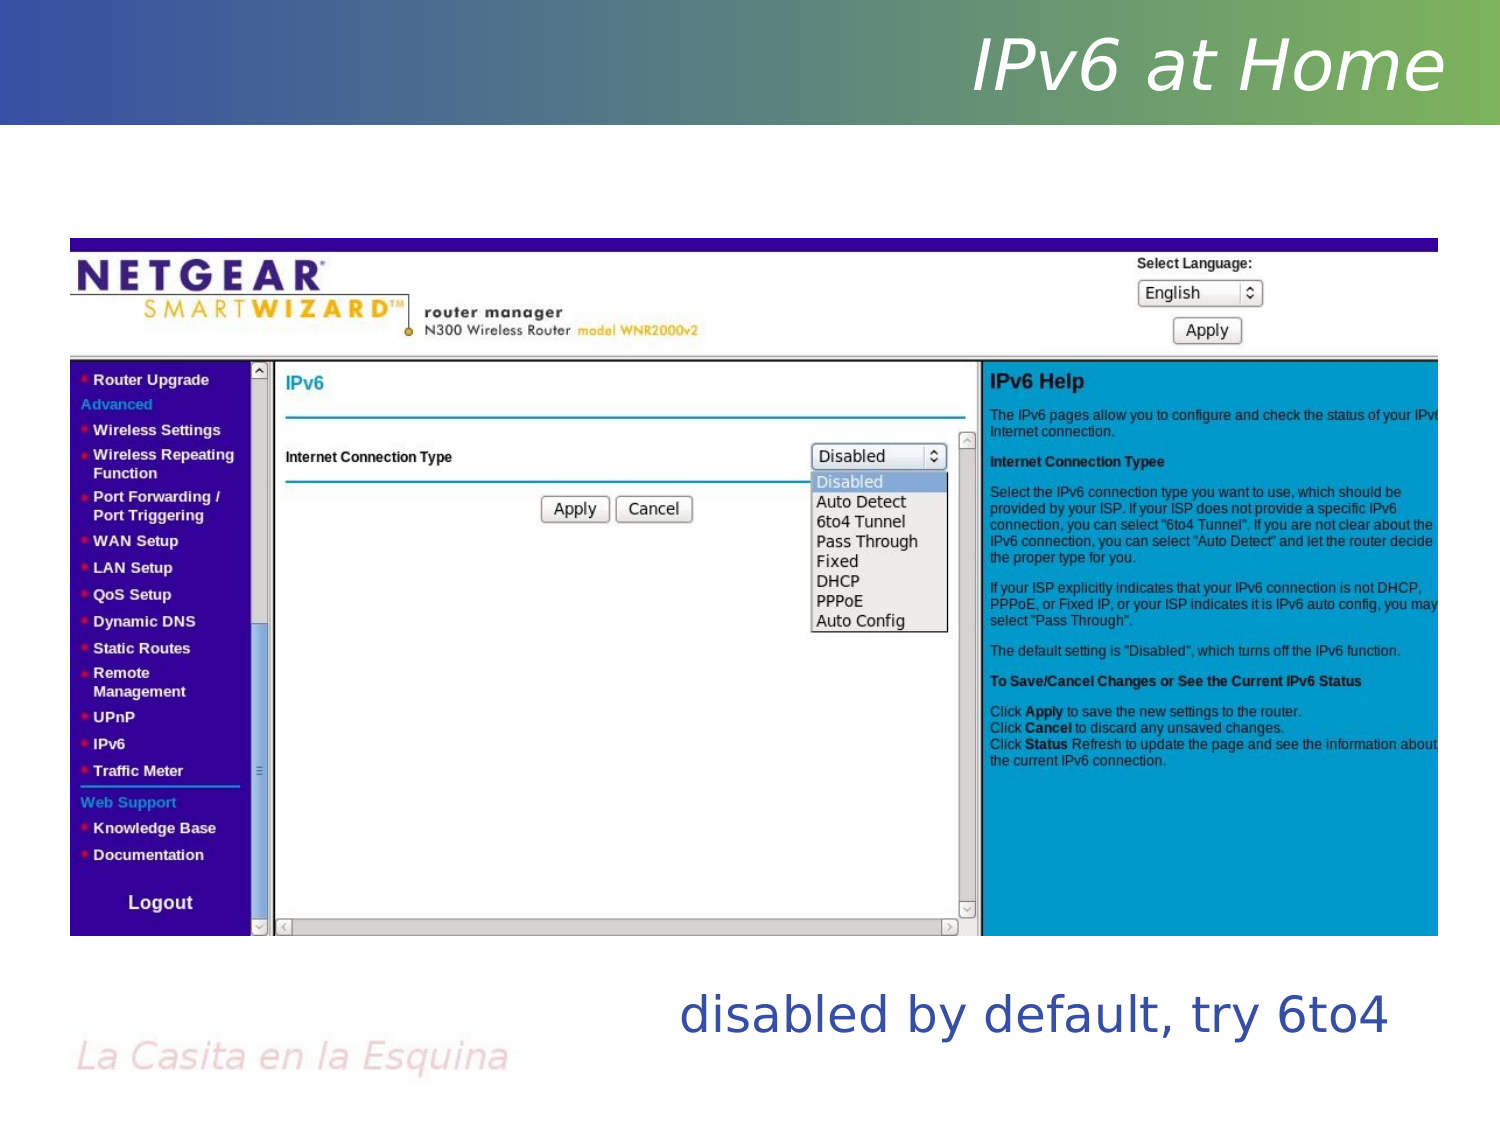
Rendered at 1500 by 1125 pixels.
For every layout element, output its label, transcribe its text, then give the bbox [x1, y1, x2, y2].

picture [1356, 537, 1379, 546]
picture [1169, 521, 1185, 530]
picture [1303, 646, 1312, 656]
picture [991, 581, 996, 592]
picture [1410, 600, 1427, 607]
picture [1319, 644, 1326, 654]
picture [997, 678, 1032, 686]
picture [1208, 505, 1213, 513]
picture [990, 373, 1033, 391]
picture [1032, 537, 1050, 546]
picture [1274, 411, 1285, 419]
picture [1149, 757, 1162, 765]
picture [1029, 553, 1043, 563]
picture [1352, 412, 1358, 420]
picture [1142, 708, 1148, 717]
picture [1074, 537, 1087, 546]
picture [1131, 582, 1136, 593]
picture [1310, 537, 1316, 546]
picture [1009, 535, 1017, 545]
picture [1135, 757, 1147, 766]
picture [1029, 646, 1039, 655]
picture [1174, 488, 1186, 498]
picture [1073, 724, 1079, 732]
picture [1035, 614, 1041, 624]
picture [1191, 739, 1197, 748]
picture [1098, 491, 1111, 495]
picture [1000, 521, 1018, 529]
picture [1310, 600, 1333, 607]
picture [1393, 537, 1398, 546]
picture [1023, 757, 1037, 765]
picture [1098, 583, 1109, 593]
picture [1032, 584, 1051, 593]
picture [1128, 677, 1154, 691]
picture [1254, 505, 1267, 515]
picture [1308, 489, 1313, 497]
picture [1082, 505, 1092, 514]
picture [1059, 597, 1066, 608]
picture [1296, 598, 1304, 607]
picture [1182, 410, 1202, 420]
picture [1019, 491, 1029, 496]
picture [1006, 646, 1011, 656]
picture [1415, 408, 1424, 420]
picture [1244, 678, 1256, 686]
picture [1073, 737, 1078, 748]
picture [1174, 597, 1184, 609]
picture [1047, 521, 1057, 529]
picture [1323, 491, 1333, 496]
picture [1177, 675, 1206, 686]
picture [1044, 488, 1050, 497]
picture [1101, 505, 1108, 513]
picture [1129, 645, 1138, 656]
picture [1174, 724, 1184, 733]
picture [1337, 738, 1347, 749]
picture [1243, 414, 1251, 420]
picture [1217, 521, 1230, 530]
picture [1198, 708, 1212, 718]
picture [1058, 458, 1065, 467]
picture [1258, 489, 1265, 495]
picture [1076, 412, 1088, 419]
picture [1179, 502, 1191, 512]
picture [1011, 488, 1019, 496]
picture [1393, 521, 1399, 530]
picture [1072, 507, 1080, 515]
picture [1060, 724, 1070, 733]
picture [1231, 534, 1237, 546]
picture [1420, 739, 1438, 749]
picture [1098, 428, 1110, 436]
picture [1389, 502, 1398, 511]
picture [1149, 505, 1155, 513]
picture [1029, 708, 1053, 718]
picture [1100, 676, 1109, 686]
picture [1095, 411, 1101, 419]
picture [993, 485, 1008, 497]
picture [1011, 707, 1018, 717]
picture [1078, 600, 1085, 608]
picture [1404, 740, 1410, 750]
picture [1117, 554, 1129, 563]
picture [1056, 713, 1062, 721]
picture [999, 723, 1004, 732]
picture [991, 597, 1006, 607]
picture [1027, 740, 1044, 749]
picture [1130, 488, 1141, 498]
picture [1268, 505, 1277, 514]
picture [1082, 678, 1091, 686]
picture [1254, 599, 1265, 609]
picture [1254, 518, 1259, 530]
picture [1066, 584, 1080, 591]
picture [1167, 740, 1185, 749]
picture [1145, 488, 1156, 497]
picture [1201, 491, 1211, 496]
picture [1309, 584, 1321, 593]
picture [1385, 489, 1393, 498]
picture [1046, 754, 1072, 766]
picture [1200, 518, 1211, 529]
picture [1290, 645, 1301, 656]
picture [1016, 428, 1031, 437]
picture [1051, 428, 1064, 436]
picture [1034, 723, 1052, 733]
picture [992, 408, 1007, 420]
picture [1048, 674, 1072, 686]
picture [1044, 457, 1055, 467]
picture [1349, 600, 1359, 609]
picture [1202, 597, 1213, 609]
picture [1008, 598, 1016, 608]
picture [1179, 708, 1195, 717]
picture [1156, 411, 1161, 419]
picture [1114, 489, 1127, 497]
picture [1089, 488, 1094, 497]
picture [1283, 491, 1290, 497]
picture [993, 706, 1002, 717]
picture [1408, 585, 1415, 592]
picture [1090, 739, 1099, 748]
picture [1126, 454, 1131, 464]
picture [1086, 617, 1091, 625]
picture [1323, 583, 1328, 593]
picture [1151, 521, 1157, 528]
picture [1111, 415, 1121, 420]
picture [992, 644, 999, 654]
picture [1103, 756, 1116, 765]
picture [1266, 414, 1274, 420]
picture [1034, 428, 1040, 435]
picture [1061, 741, 1068, 750]
picture [1380, 581, 1389, 593]
picture [1370, 411, 1380, 419]
picture [1116, 707, 1121, 717]
picture [1021, 597, 1034, 609]
picture [1388, 647, 1393, 655]
picture [1193, 599, 1201, 609]
picture [1254, 584, 1260, 591]
picture [1089, 551, 1103, 563]
picture [1098, 597, 1107, 609]
picture [70, 238, 1438, 936]
picture [1424, 536, 1431, 546]
picture [1117, 677, 1125, 686]
picture [1089, 426, 1093, 437]
picture [1209, 676, 1226, 686]
picture [1321, 507, 1331, 514]
picture [1130, 521, 1139, 529]
picture [1249, 647, 1262, 656]
picture [1321, 677, 1333, 686]
picture [1281, 645, 1286, 656]
picture [1335, 680, 1347, 686]
picture [1344, 502, 1359, 512]
picture [1170, 538, 1178, 545]
picture [1240, 725, 1249, 733]
picture [1420, 524, 1432, 530]
picture [1018, 503, 1023, 511]
picture [1139, 537, 1146, 546]
picture [1075, 645, 1095, 655]
picture [1274, 523, 1283, 530]
picture [1226, 491, 1235, 497]
picture [1118, 757, 1126, 766]
picture [1020, 620, 1027, 626]
picture [1159, 538, 1167, 546]
picture [1105, 458, 1114, 467]
picture [991, 551, 1007, 563]
picture [1342, 489, 1353, 497]
picture [45, 1019, 545, 1095]
picture [1015, 555, 1026, 565]
picture [1233, 521, 1241, 528]
picture [1109, 502, 1119, 514]
picture [1161, 646, 1170, 654]
picture [1111, 616, 1120, 626]
picture [1393, 411, 1398, 420]
picture [1361, 601, 1366, 609]
picture [1062, 538, 1072, 546]
picture [1090, 457, 1102, 467]
picture [1289, 504, 1295, 514]
picture [999, 739, 1003, 749]
picture [990, 754, 996, 766]
picture [1259, 740, 1271, 749]
picture [1052, 504, 1059, 513]
picture [999, 618, 1009, 625]
picture [1072, 458, 1081, 467]
picture [993, 505, 1002, 515]
picture [1214, 741, 1220, 749]
picture [1317, 740, 1322, 749]
picture [1101, 740, 1111, 749]
picture [1024, 457, 1038, 467]
picture [1074, 677, 1079, 685]
picture [1336, 648, 1344, 653]
picture [1068, 554, 1078, 563]
picture [1069, 376, 1085, 394]
picture [1243, 505, 1251, 512]
picture [1180, 646, 1185, 654]
picture [1151, 584, 1161, 591]
picture [1357, 489, 1370, 498]
picture [1289, 675, 1296, 686]
picture [1061, 486, 1067, 497]
picture [1038, 677, 1048, 686]
picture [1037, 412, 1043, 420]
picture [1289, 584, 1295, 592]
picture [1182, 540, 1189, 546]
picture [1362, 740, 1381, 749]
picture [1388, 740, 1393, 748]
picture [1376, 522, 1391, 529]
picture [1251, 536, 1260, 546]
picture [1240, 488, 1255, 497]
picture [1327, 520, 1335, 530]
picture [1162, 676, 1170, 686]
picture [1019, 409, 1027, 420]
picture [1263, 540, 1272, 546]
picture [1369, 501, 1379, 513]
picture [1232, 679, 1241, 686]
picture [1040, 374, 1072, 390]
picture [1228, 727, 1237, 732]
picture [1032, 488, 1041, 496]
picture [1222, 584, 1229, 593]
picture [1369, 604, 1377, 610]
picture [991, 535, 1003, 546]
picture [1256, 727, 1265, 733]
picture [1053, 647, 1061, 656]
picture [1352, 739, 1359, 749]
picture [1370, 646, 1381, 656]
picture [1138, 457, 1163, 470]
picture [1072, 613, 1083, 624]
picture [1334, 411, 1349, 420]
picture [991, 428, 1013, 438]
picture [1240, 537, 1249, 546]
picture [1139, 737, 1161, 752]
picture [1280, 598, 1286, 609]
picture [1299, 411, 1316, 420]
picture [990, 457, 1017, 468]
picture [1327, 537, 1334, 546]
picture [1221, 646, 1234, 654]
picture [1069, 414, 1075, 421]
picture [1237, 708, 1243, 717]
picture [1373, 488, 1379, 495]
title IPv6 at Home [62, 12, 1463, 113]
picture [1236, 743, 1242, 751]
picture [1224, 601, 1242, 609]
picture [1177, 584, 1185, 592]
picture [1059, 554, 1064, 564]
picture [1079, 755, 1085, 765]
picture [1047, 741, 1052, 749]
picture [1268, 708, 1278, 716]
picture [1136, 412, 1150, 420]
picture [1362, 647, 1367, 656]
picture [1264, 677, 1282, 686]
picture [1303, 678, 1316, 685]
picture [1303, 738, 1314, 749]
picture [1349, 524, 1358, 529]
list disabled by default, try 6to4 [637, 975, 1426, 1051]
picture [1127, 743, 1136, 750]
picture [1033, 519, 1044, 530]
